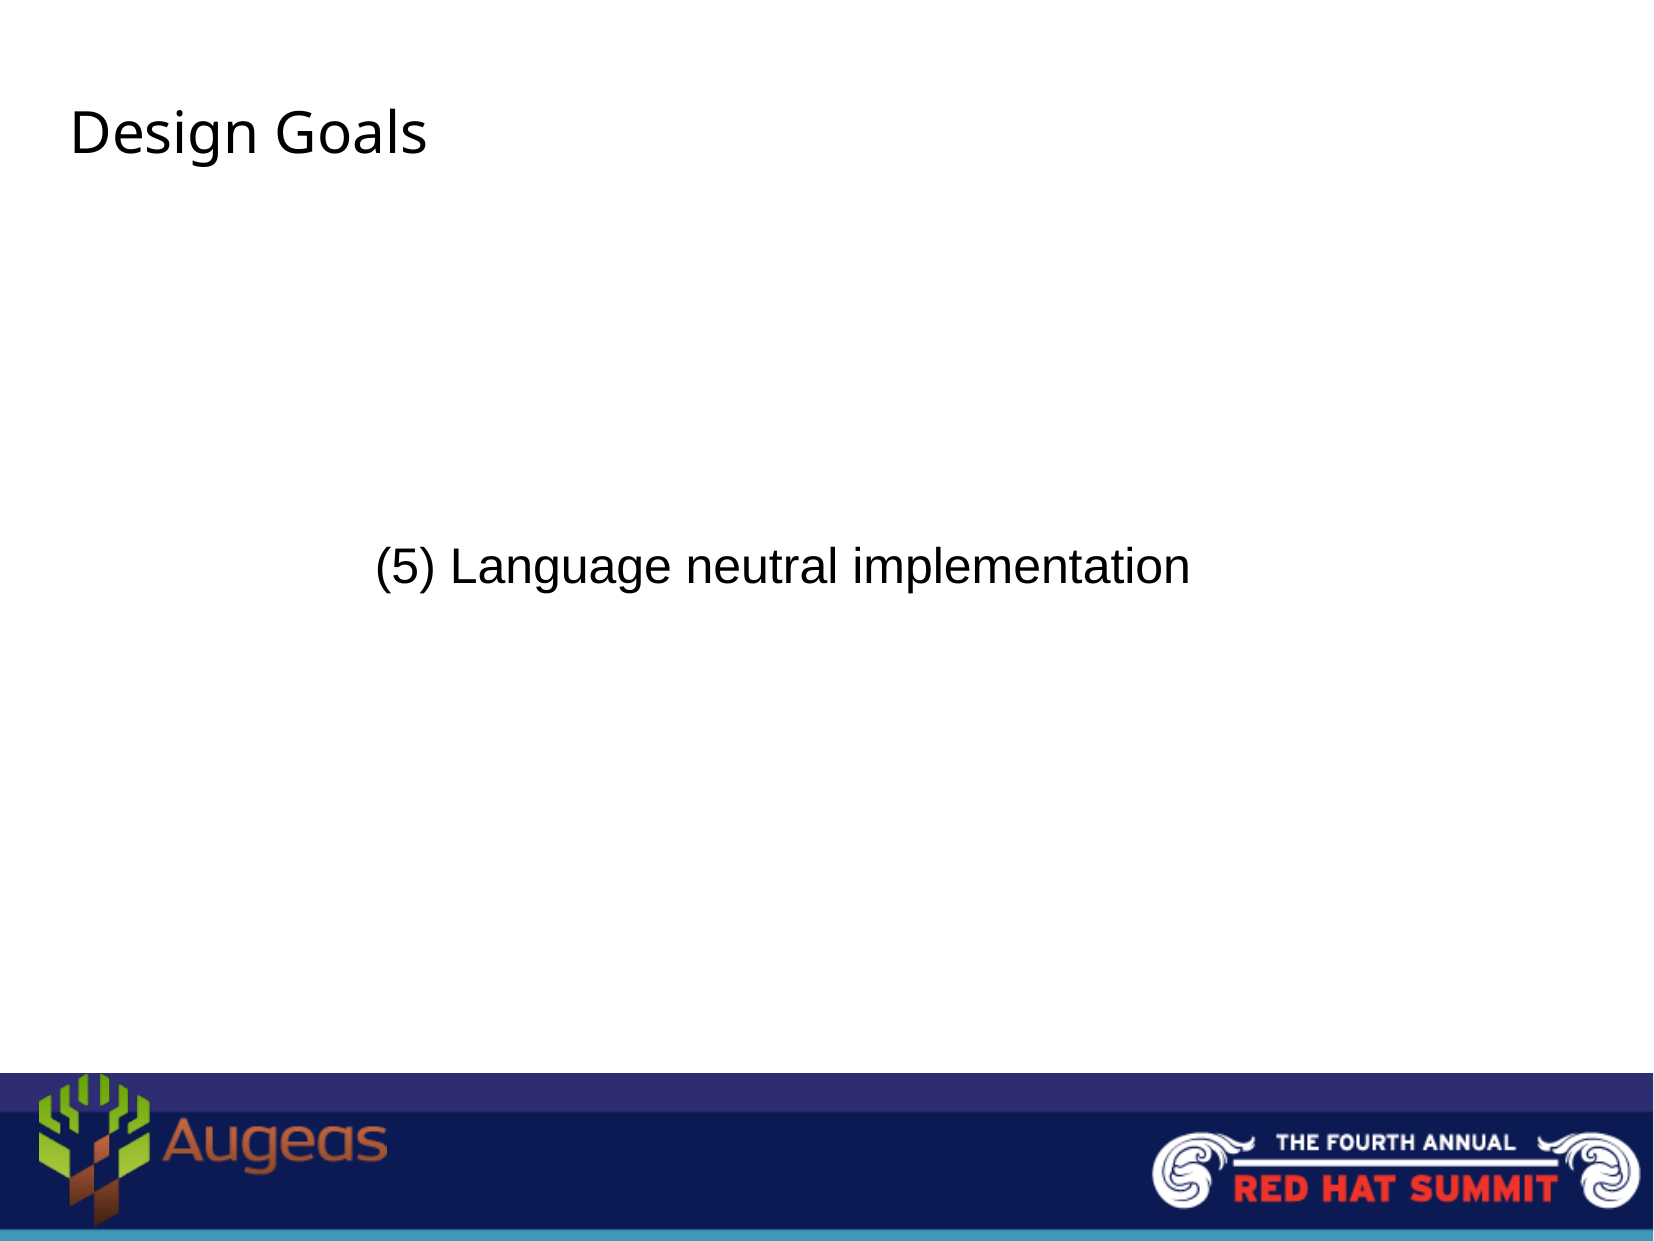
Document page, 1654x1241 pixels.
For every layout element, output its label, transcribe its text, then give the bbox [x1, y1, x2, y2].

list (5) Language neutral implementation [71, 180, 1495, 1089]
title Design Goals [69, 71, 1501, 190]
picture [0, 1073, 1654, 1241]
